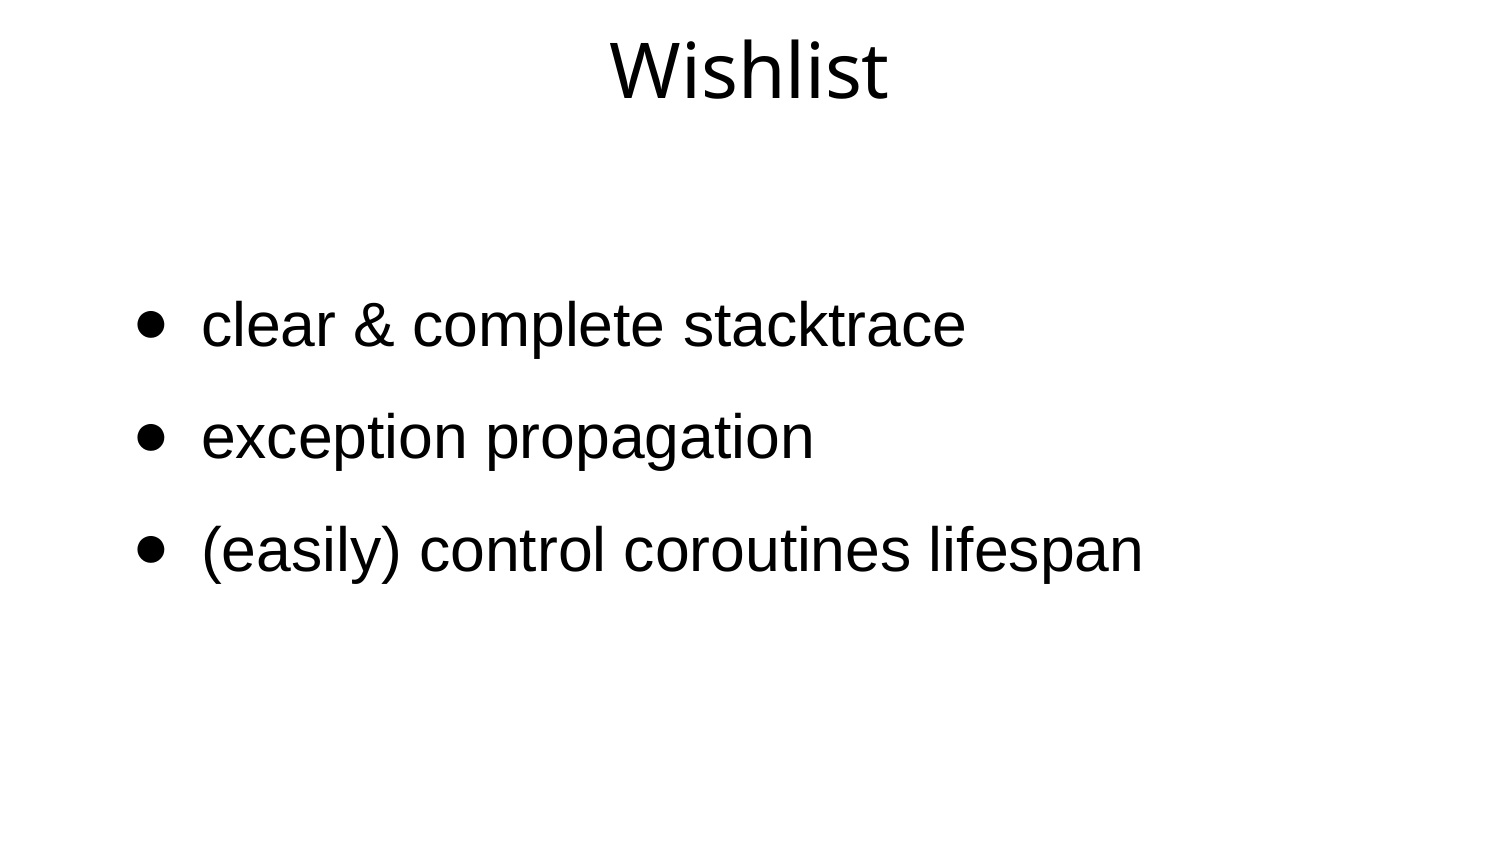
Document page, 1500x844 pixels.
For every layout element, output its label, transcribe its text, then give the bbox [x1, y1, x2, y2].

text_box clear & complete stacktrace exception propagation (easily) control coroutines lifespan [111, 231, 1248, 699]
text_box Wishlist [74, 0, 1425, 139]
